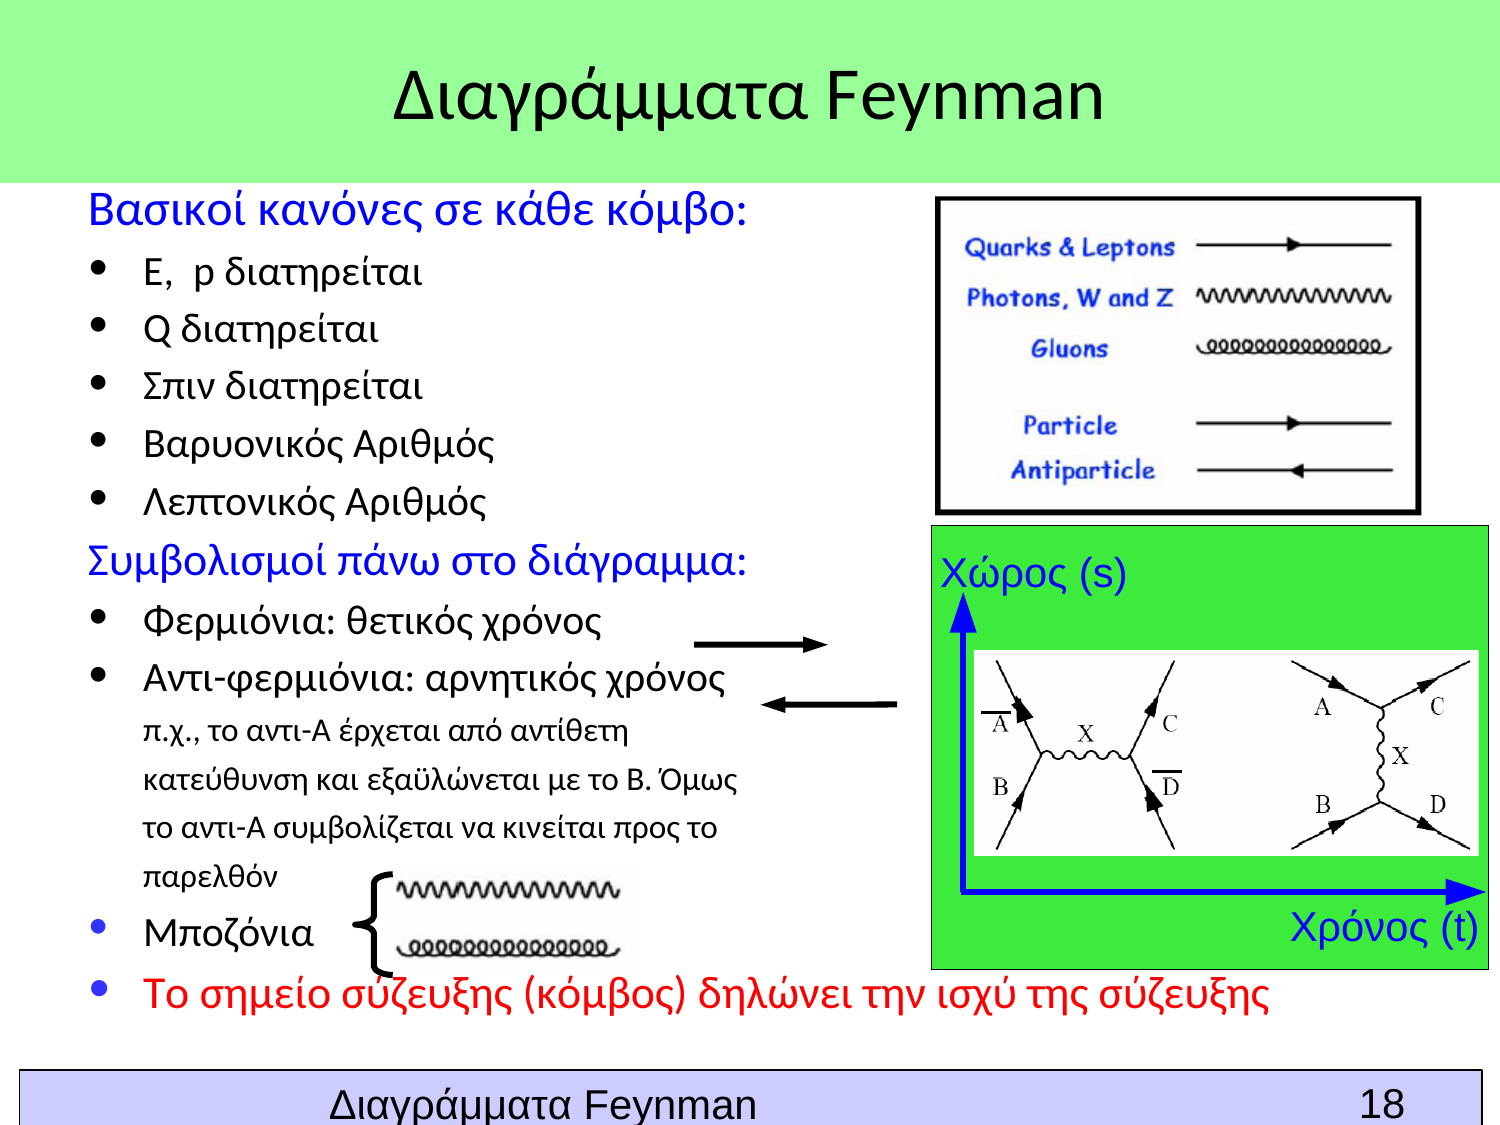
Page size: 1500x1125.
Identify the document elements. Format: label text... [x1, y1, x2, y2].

picture [973, 650, 1479, 856]
text_box [1423, 525, 1489, 892]
picture [390, 864, 638, 972]
text_box Διαγράμματα Feynman [0, 0, 1500, 184]
text_box Βασικοί κανόνες σε κάθε κόμβο: Ε, p διατηρείται Q διατηρείται Σπιν διατηρείται Βαρυονικός Αριθμός Λεπτονικός Αριθμός Συμβολισμοί πάνω στο διάγραμμα: Φερμιόνια: θετικός χρόνος Αντι-φερμιόνια: αρνητικός χρόνος π.χ., το αντι-Α έρχεται από αντίθετη κατεύθυνση και εξαϋλώνεται με το Β. Όμως το αντι-Α συμβολίζεται να κινείται προς το παρελθόν Μποζόνια Το σημείο σύζευξης (κόμβος) δηλώνει την ισχύ της σύζευξης [72, 175, 1423, 997]
text_box [1423, 958, 1489, 970]
text_box Χώρος (s) [925, 537, 1163, 603]
picture [935, 195, 1423, 517]
text_box Χρόνος (t) [1275, 892, 1500, 958]
